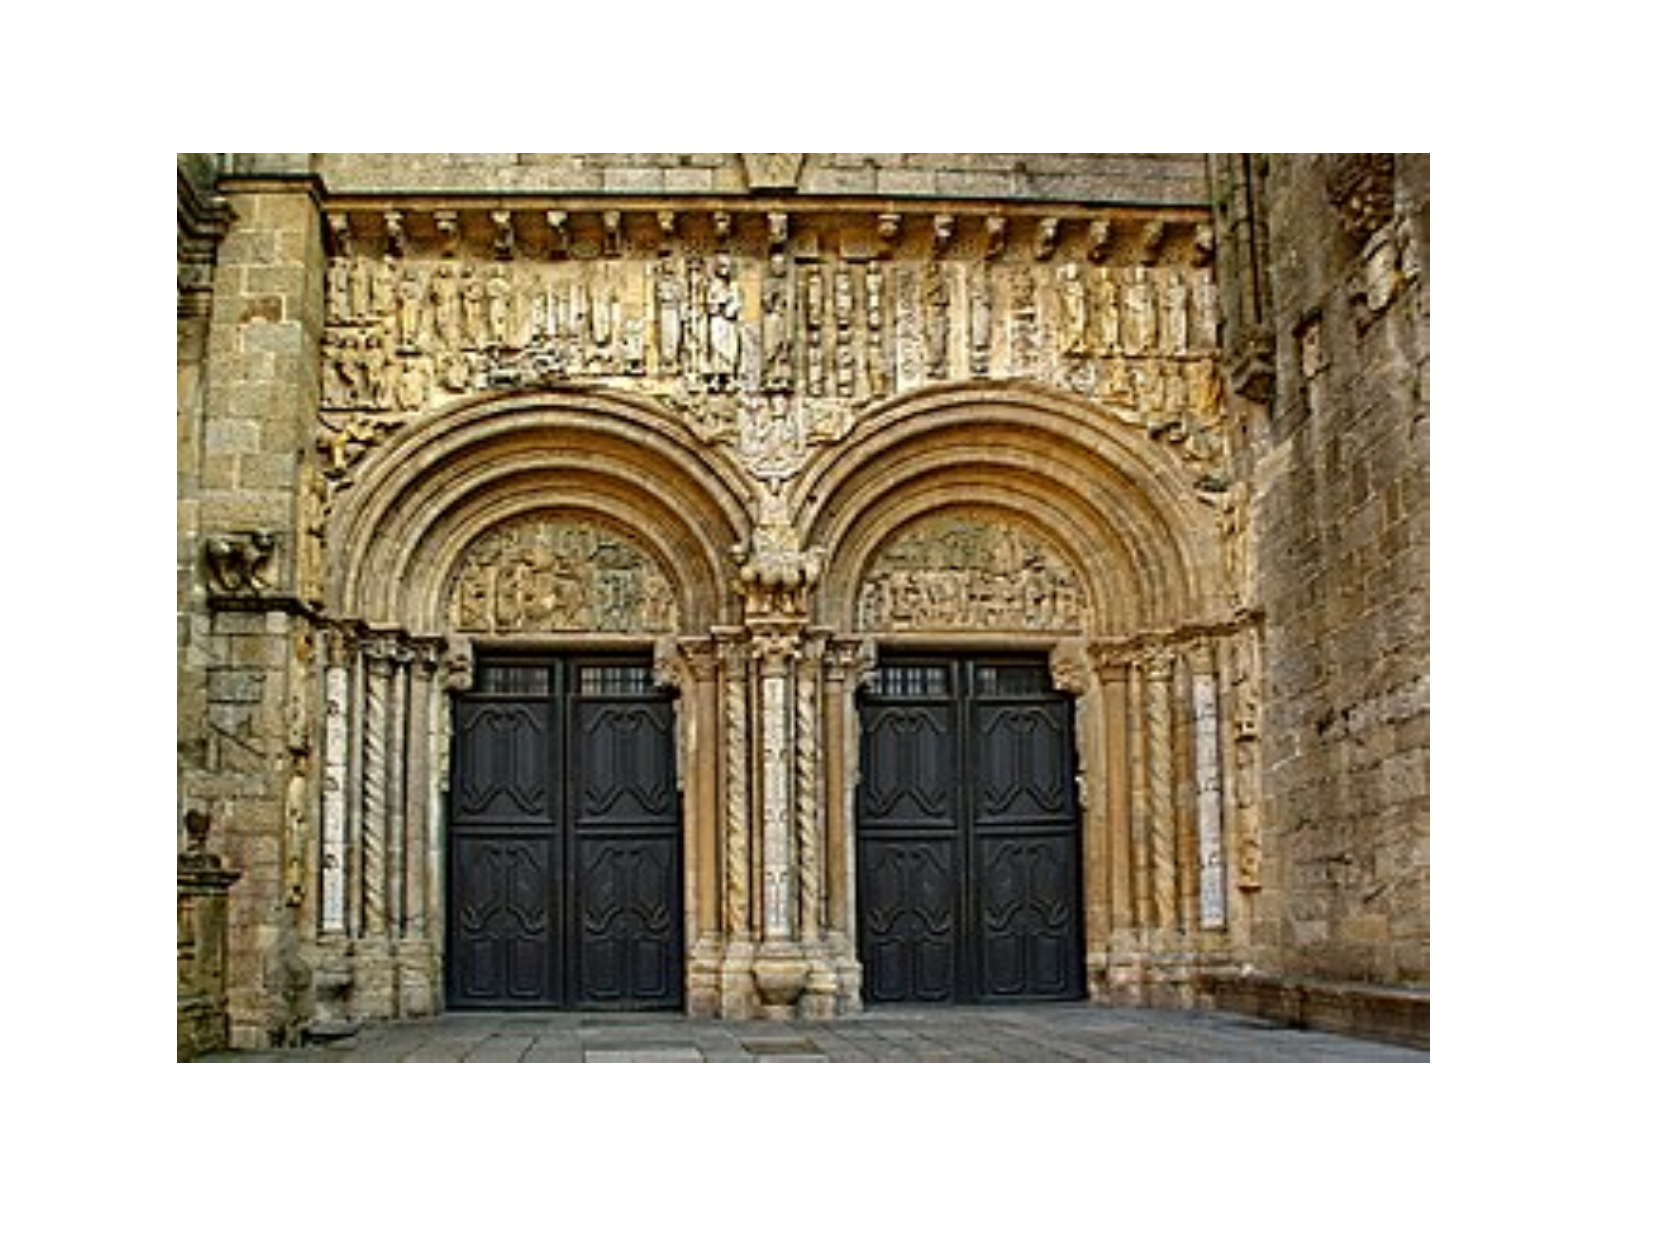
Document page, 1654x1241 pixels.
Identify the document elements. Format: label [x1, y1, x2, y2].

picture [177, 153, 1430, 1063]
